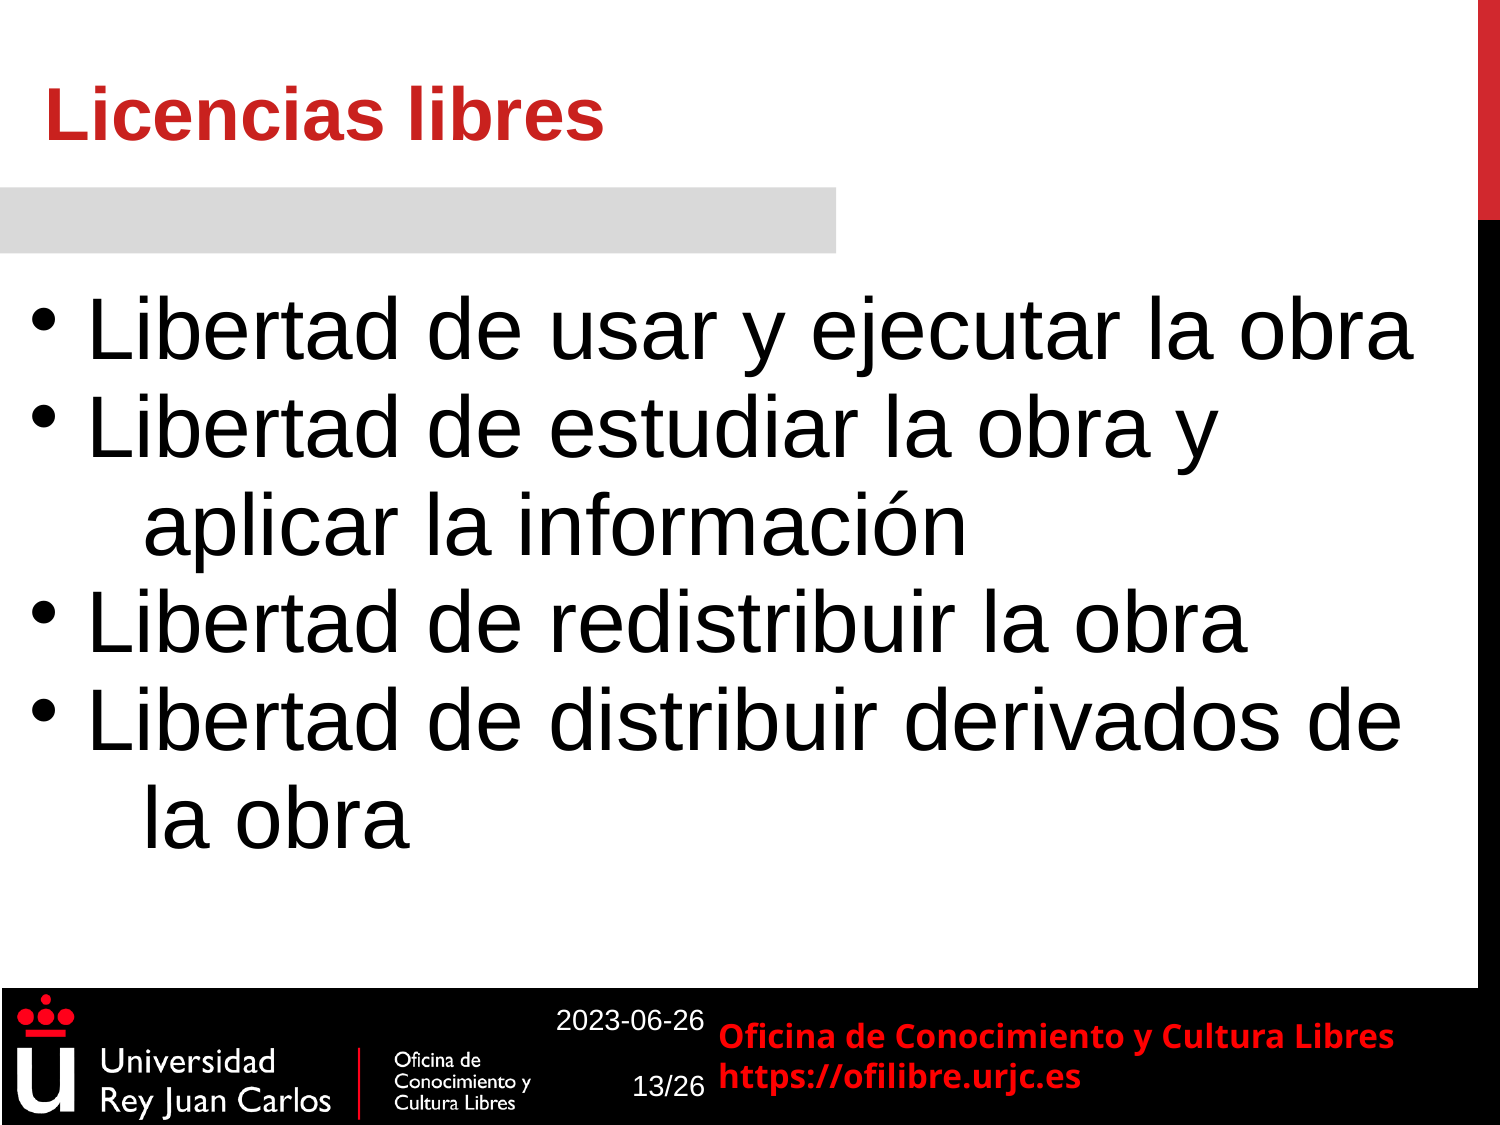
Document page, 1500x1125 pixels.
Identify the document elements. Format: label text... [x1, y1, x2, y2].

picture [17, 994, 531, 1120]
title [75, 7, 1425, 196]
text_box Libertad de usar y ejecutar la obra Libertad de estudiar la obra y aplicar la información Libertad de redistribuir la obra Libertad de distribuir derivados de la obra [15, 273, 1471, 886]
text_box Licencias libres [30, 64, 1306, 248]
